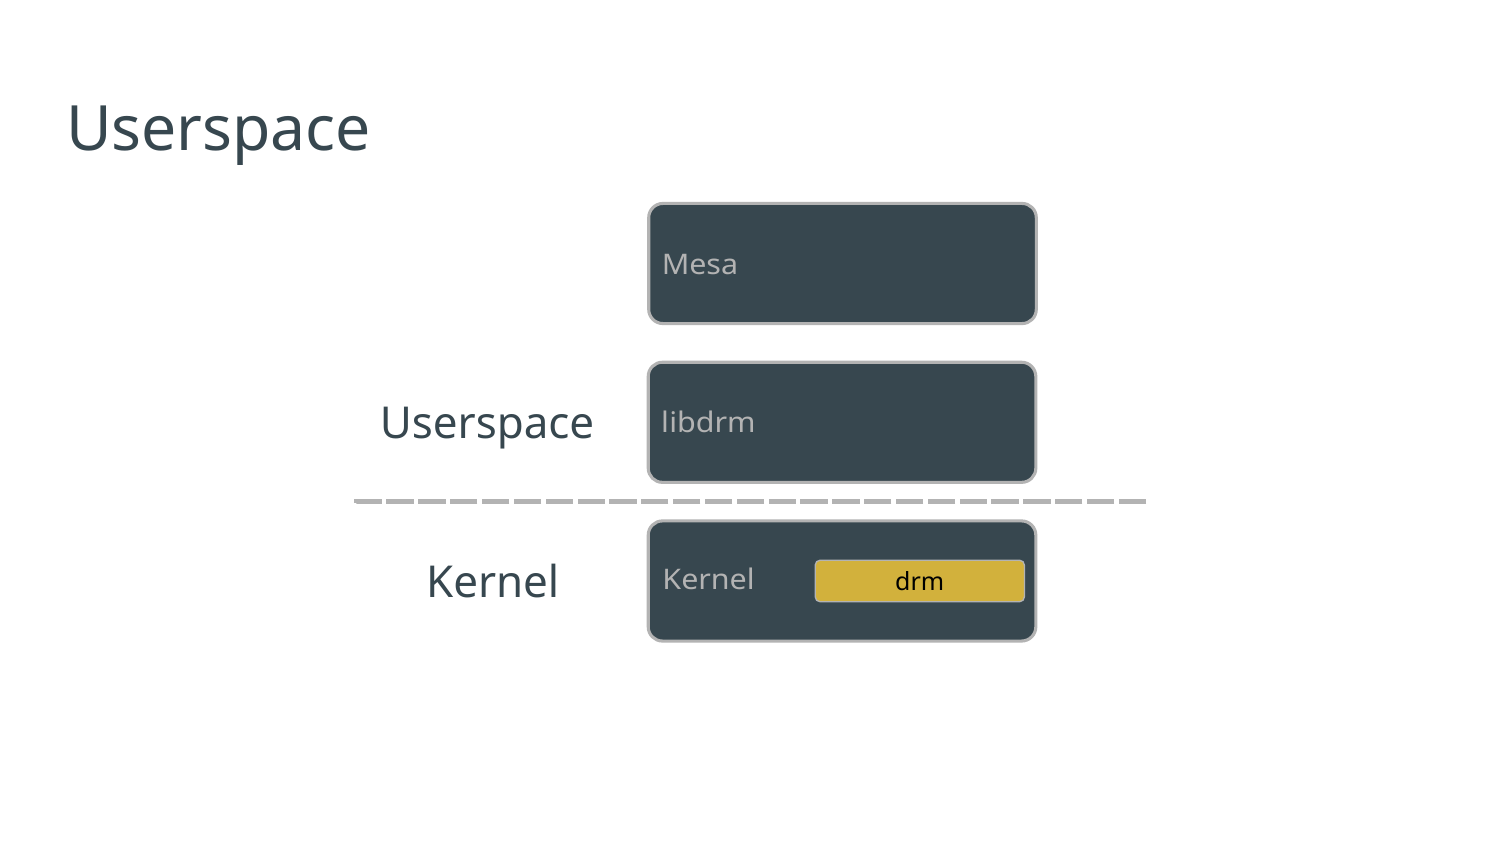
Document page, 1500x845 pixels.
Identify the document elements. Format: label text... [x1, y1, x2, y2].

picture [0, 201, 1500, 643]
title Userspace [51, 72, 1449, 167]
